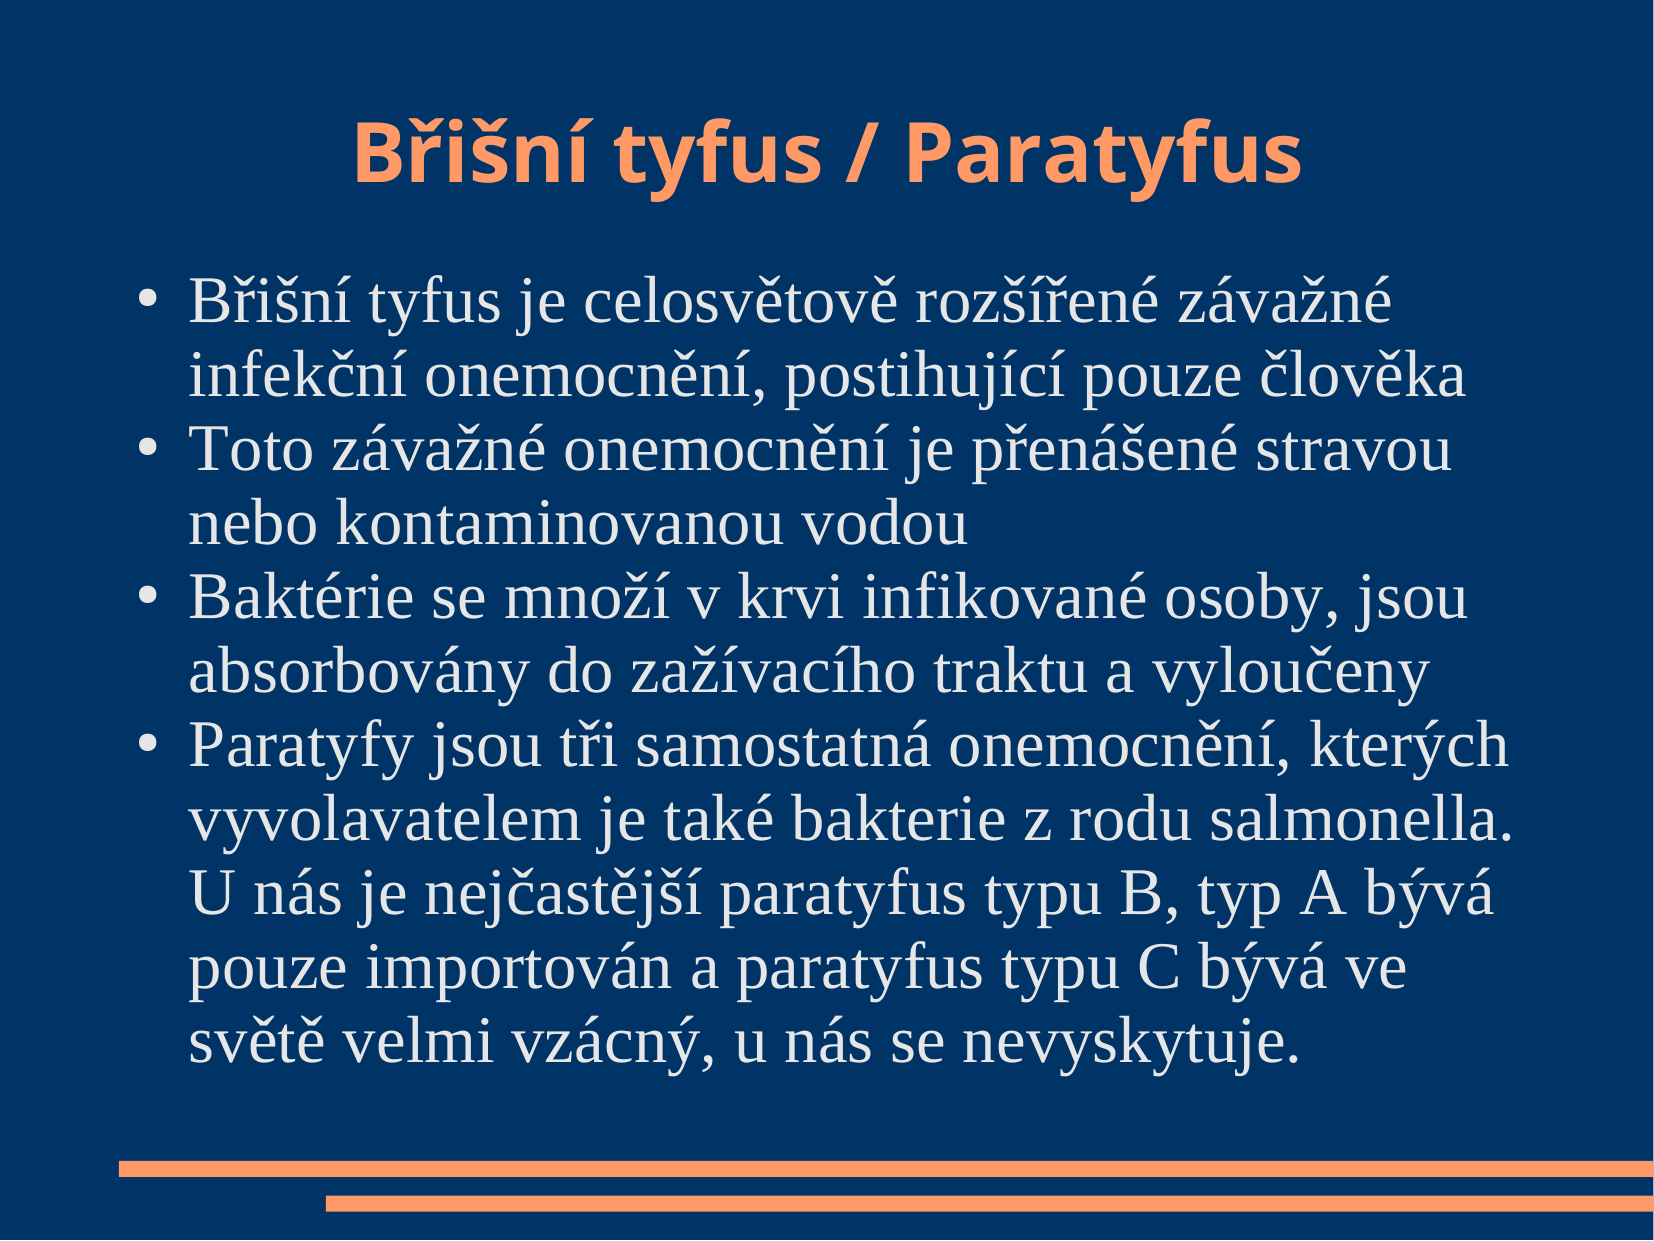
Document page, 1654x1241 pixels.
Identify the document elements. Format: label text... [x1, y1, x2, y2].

title Břišní tyfus / Paratyfus [121, 46, 1534, 254]
list Břišní tyfus je celosvětově rozšířené závažné infekční onemocnění, postihující pouze člověka Toto závažné onemocnění je přenášené stravou nebo kontaminovanou vodou Baktérie se množí v krvi infikované osoby, jsou absorbovány do zažívacího traktu a vyloučeny Paratyfy jsou tři samostatná onemocnění, kterých vyvolavatelem je také bakterie z rodu salmonella. U nás je nejčastější paratyfus typu B, typ A bývá pouze importován a paratyfus typu C bývá ve světě velmi vzácný, u nás se nevyskytuje. [118, 262, 1558, 1152]
